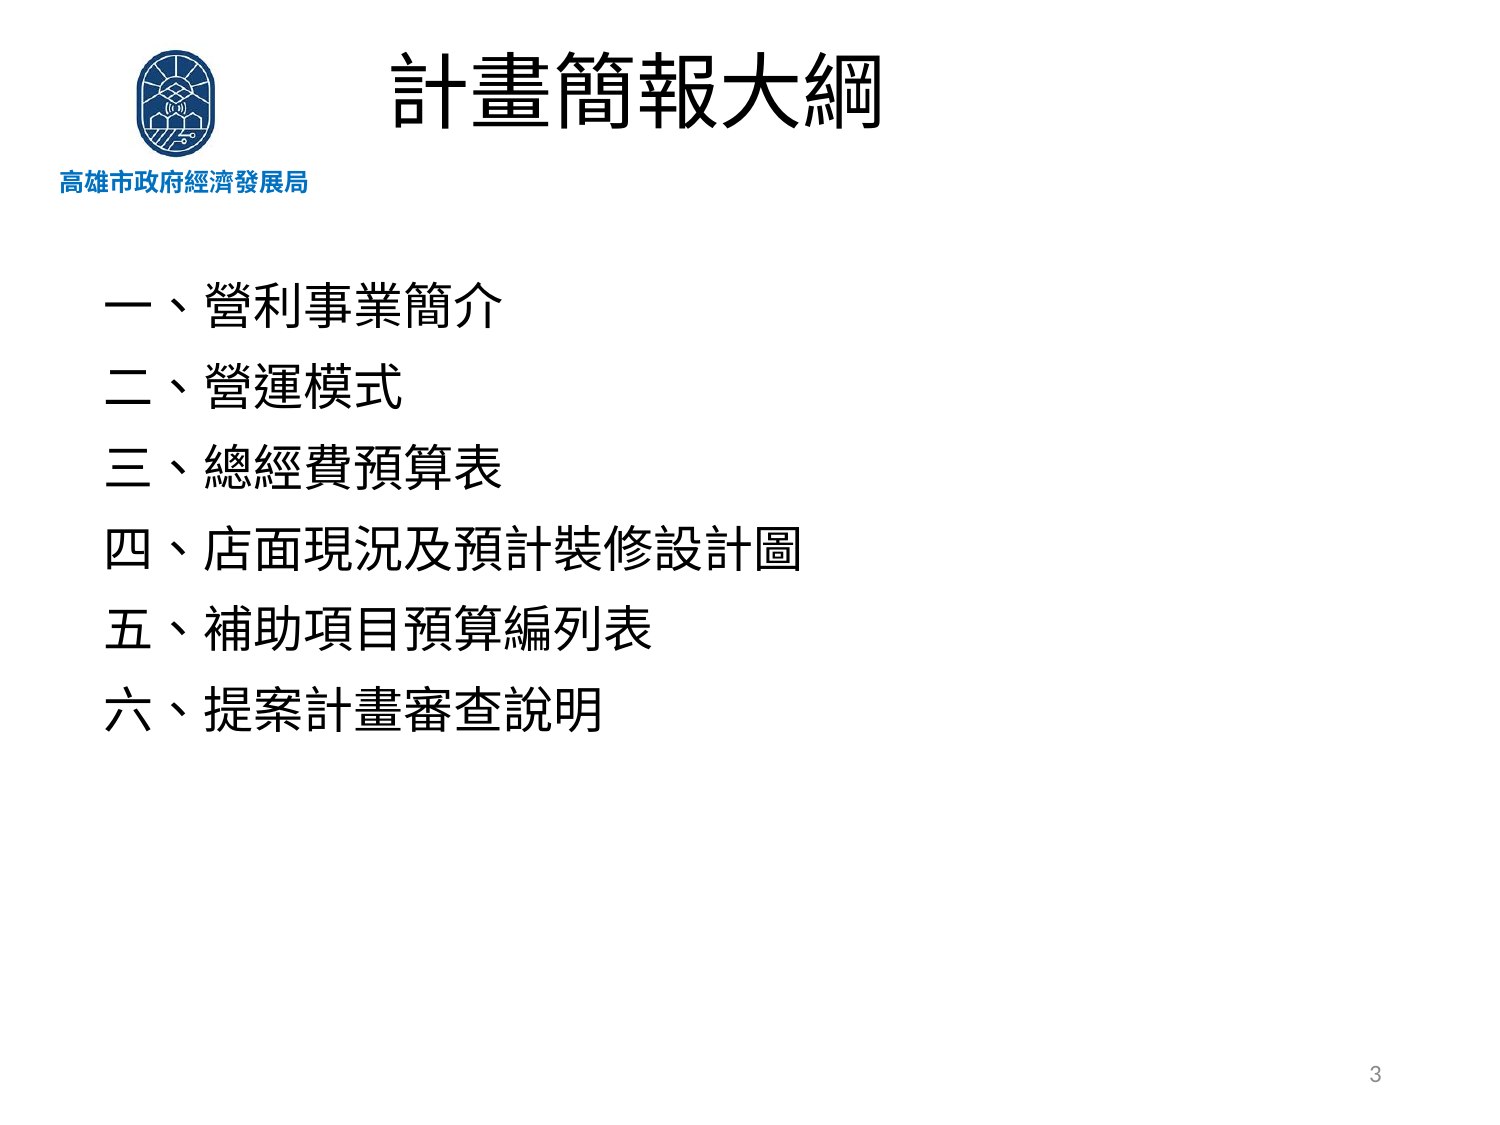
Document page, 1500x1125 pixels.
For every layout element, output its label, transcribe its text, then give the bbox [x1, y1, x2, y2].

text_box 計畫簡報大綱 [371, 42, 1414, 194]
picture [103, 30, 248, 176]
text_box 一、營利事業簡介 二、營運模式 三、總經費預算表 四、店面現況及預計裝修設計圖 五、補助項目預算編列表 六、提案計畫審查說明 [88, 267, 1439, 846]
slide_number <編號> [1059, 1042, 1397, 1103]
